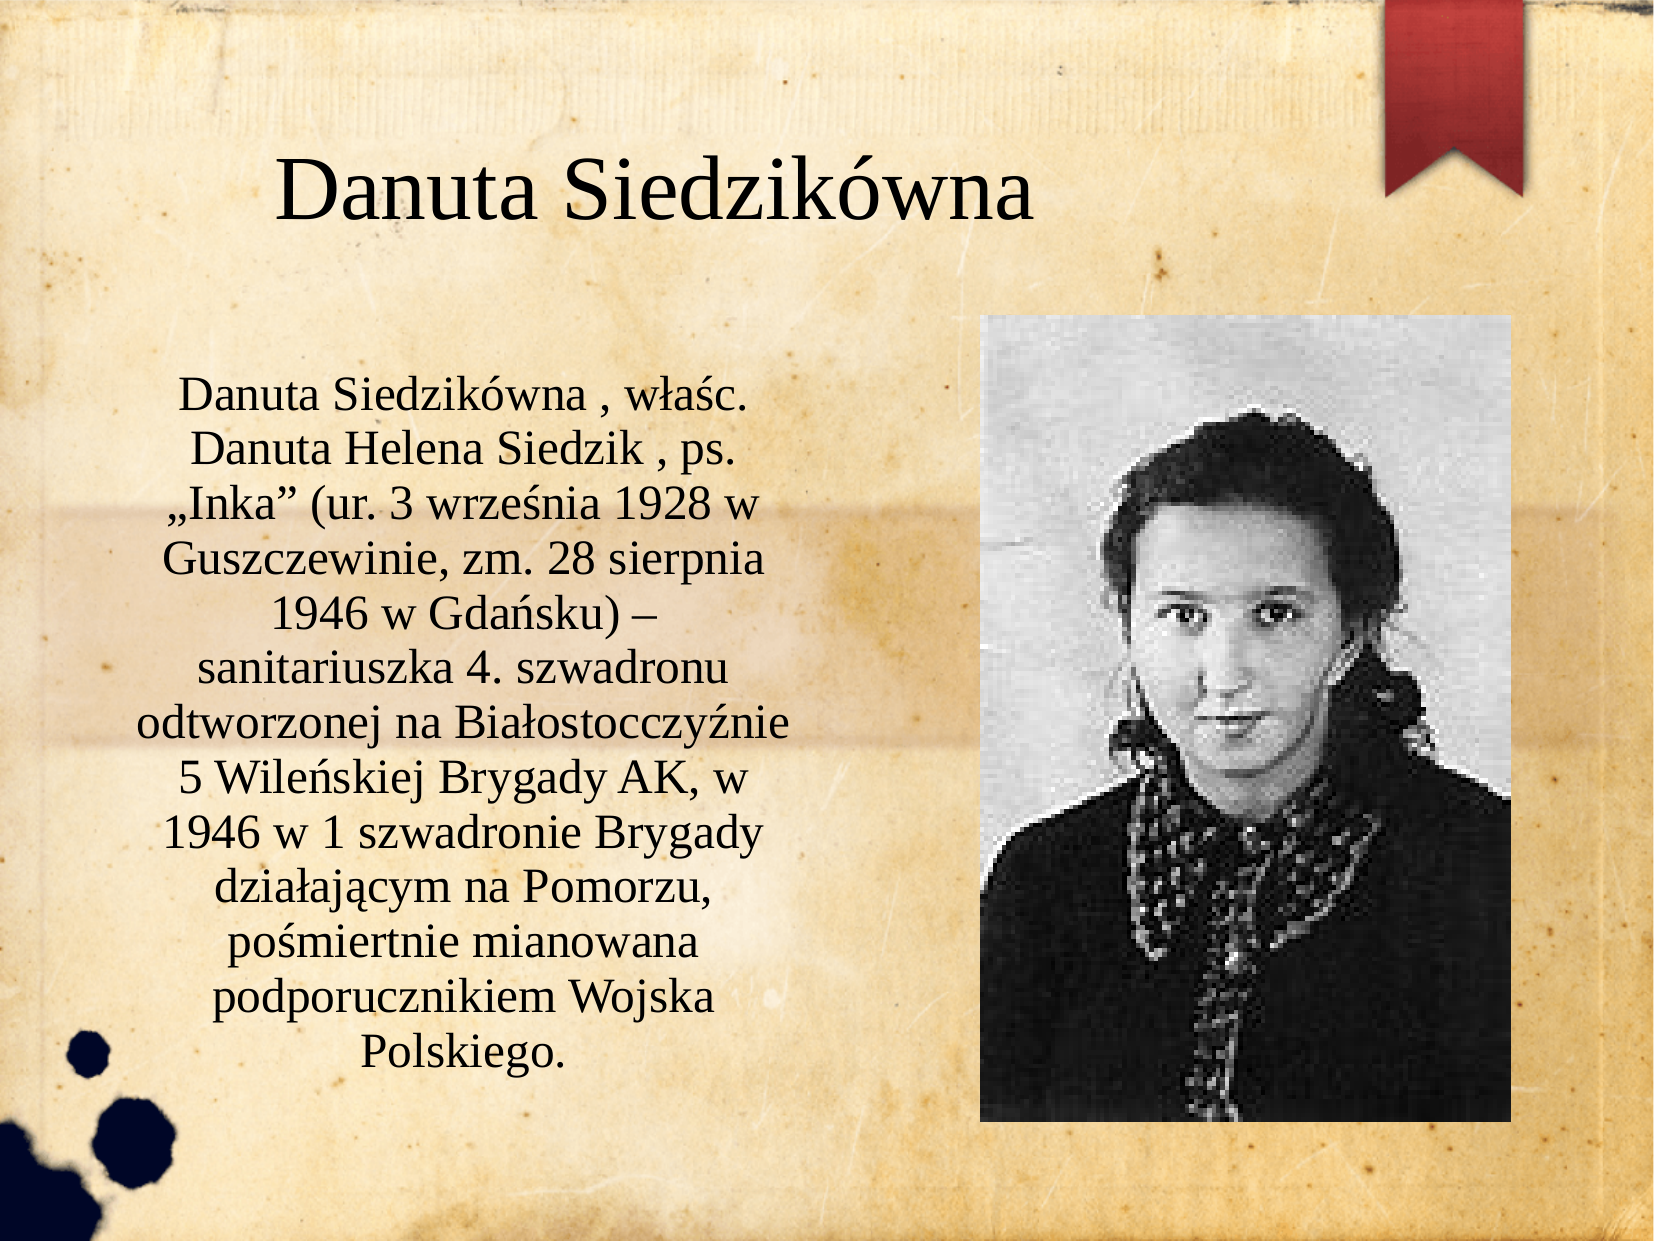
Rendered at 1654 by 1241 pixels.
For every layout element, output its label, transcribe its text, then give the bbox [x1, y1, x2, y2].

title Danuta Siedzikówna [23, 106, 1288, 272]
picture [0, 0, 1654, 1241]
list Danuta Siedzikówna , właśc. Danuta Helena Siedzik , ps. „Inka” (ur. 3 września 1928 w Guszczewinie, zm. 28 sierpnia 1946 w Gdańsku) – sanitariuszka 4. szwadronu odtworzonej na Białostocczyźnie 5 Wileńskiej Brygady AK, w 1946 w 1 szwadronie Brygady działającym na Pomorzu, pośmiertnie mianowana podporucznikiem Wojska Polskiego. [82, 366, 793, 1111]
